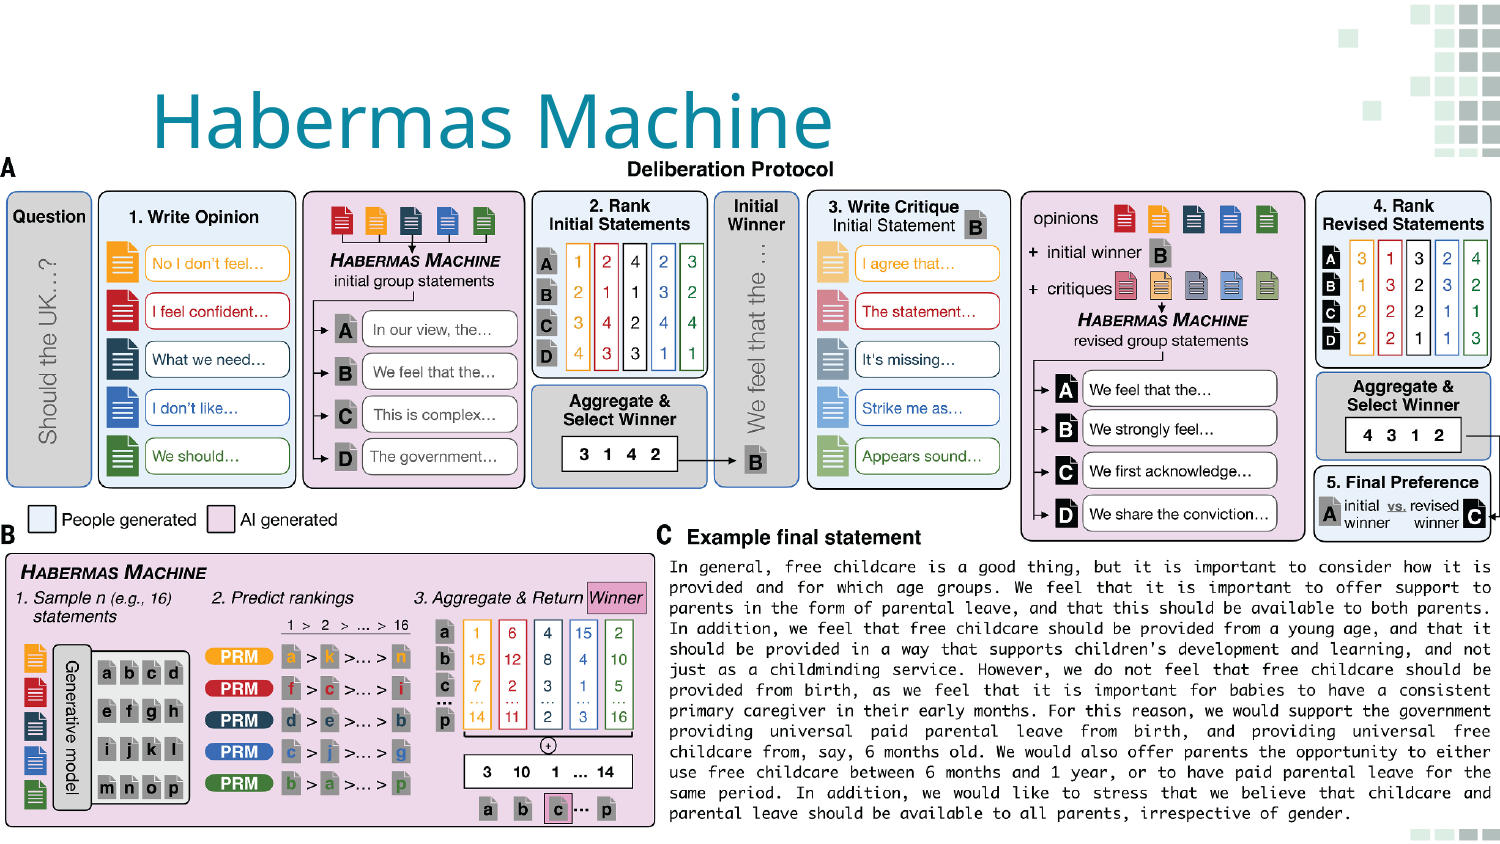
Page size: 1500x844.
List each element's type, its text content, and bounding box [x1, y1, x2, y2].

title Habermas Machine [134, 37, 1346, 157]
picture [0, 0, 1500, 844]
